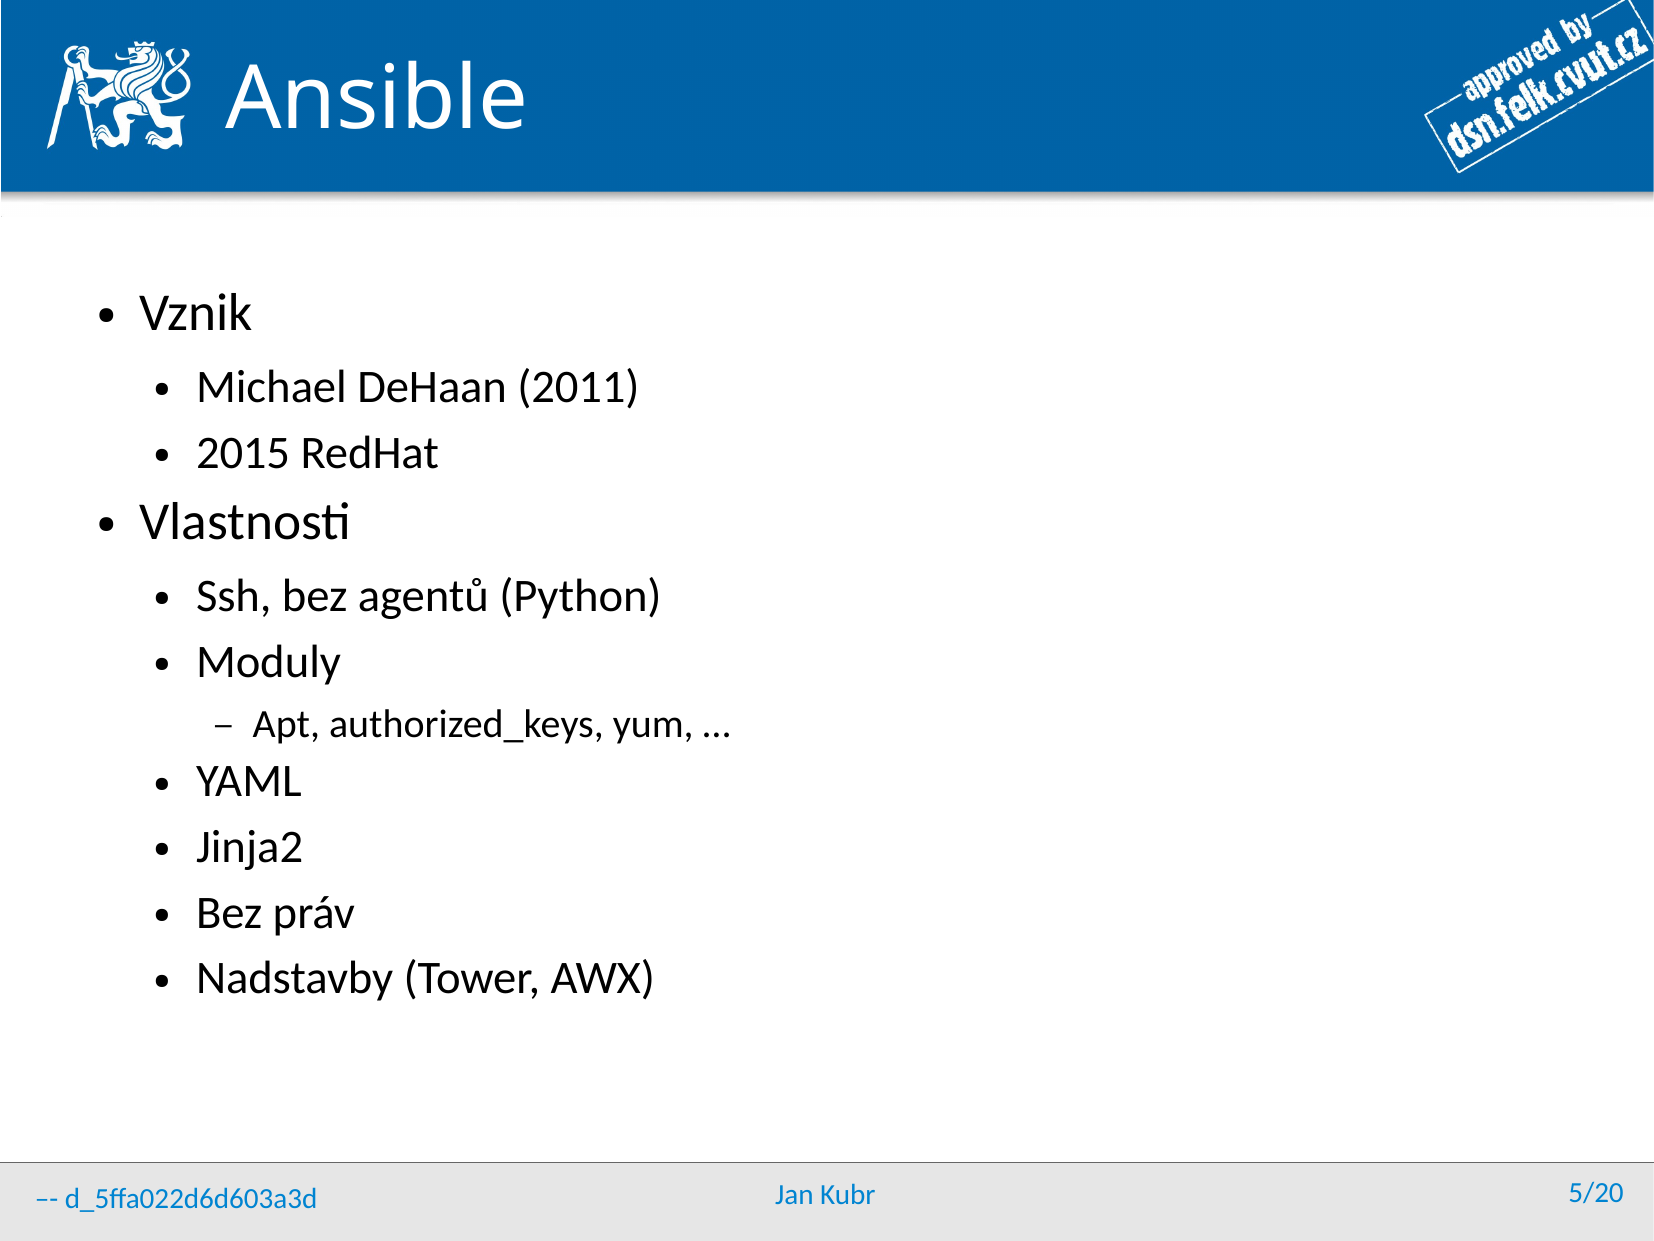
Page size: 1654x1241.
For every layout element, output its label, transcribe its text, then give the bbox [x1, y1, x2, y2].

list Vznik Michael DeHaan (2011) 2015 RedHat Vlastnosti Ssh, bez agentů (Python) Moduly Apt, authorized_keys, yum, … YAML Jinja2 Bez práv Nadstavby (Tower, AWX) [82, 290, 1571, 1010]
title Ansible [225, 0, 1426, 188]
picture [1, 0, 1654, 217]
